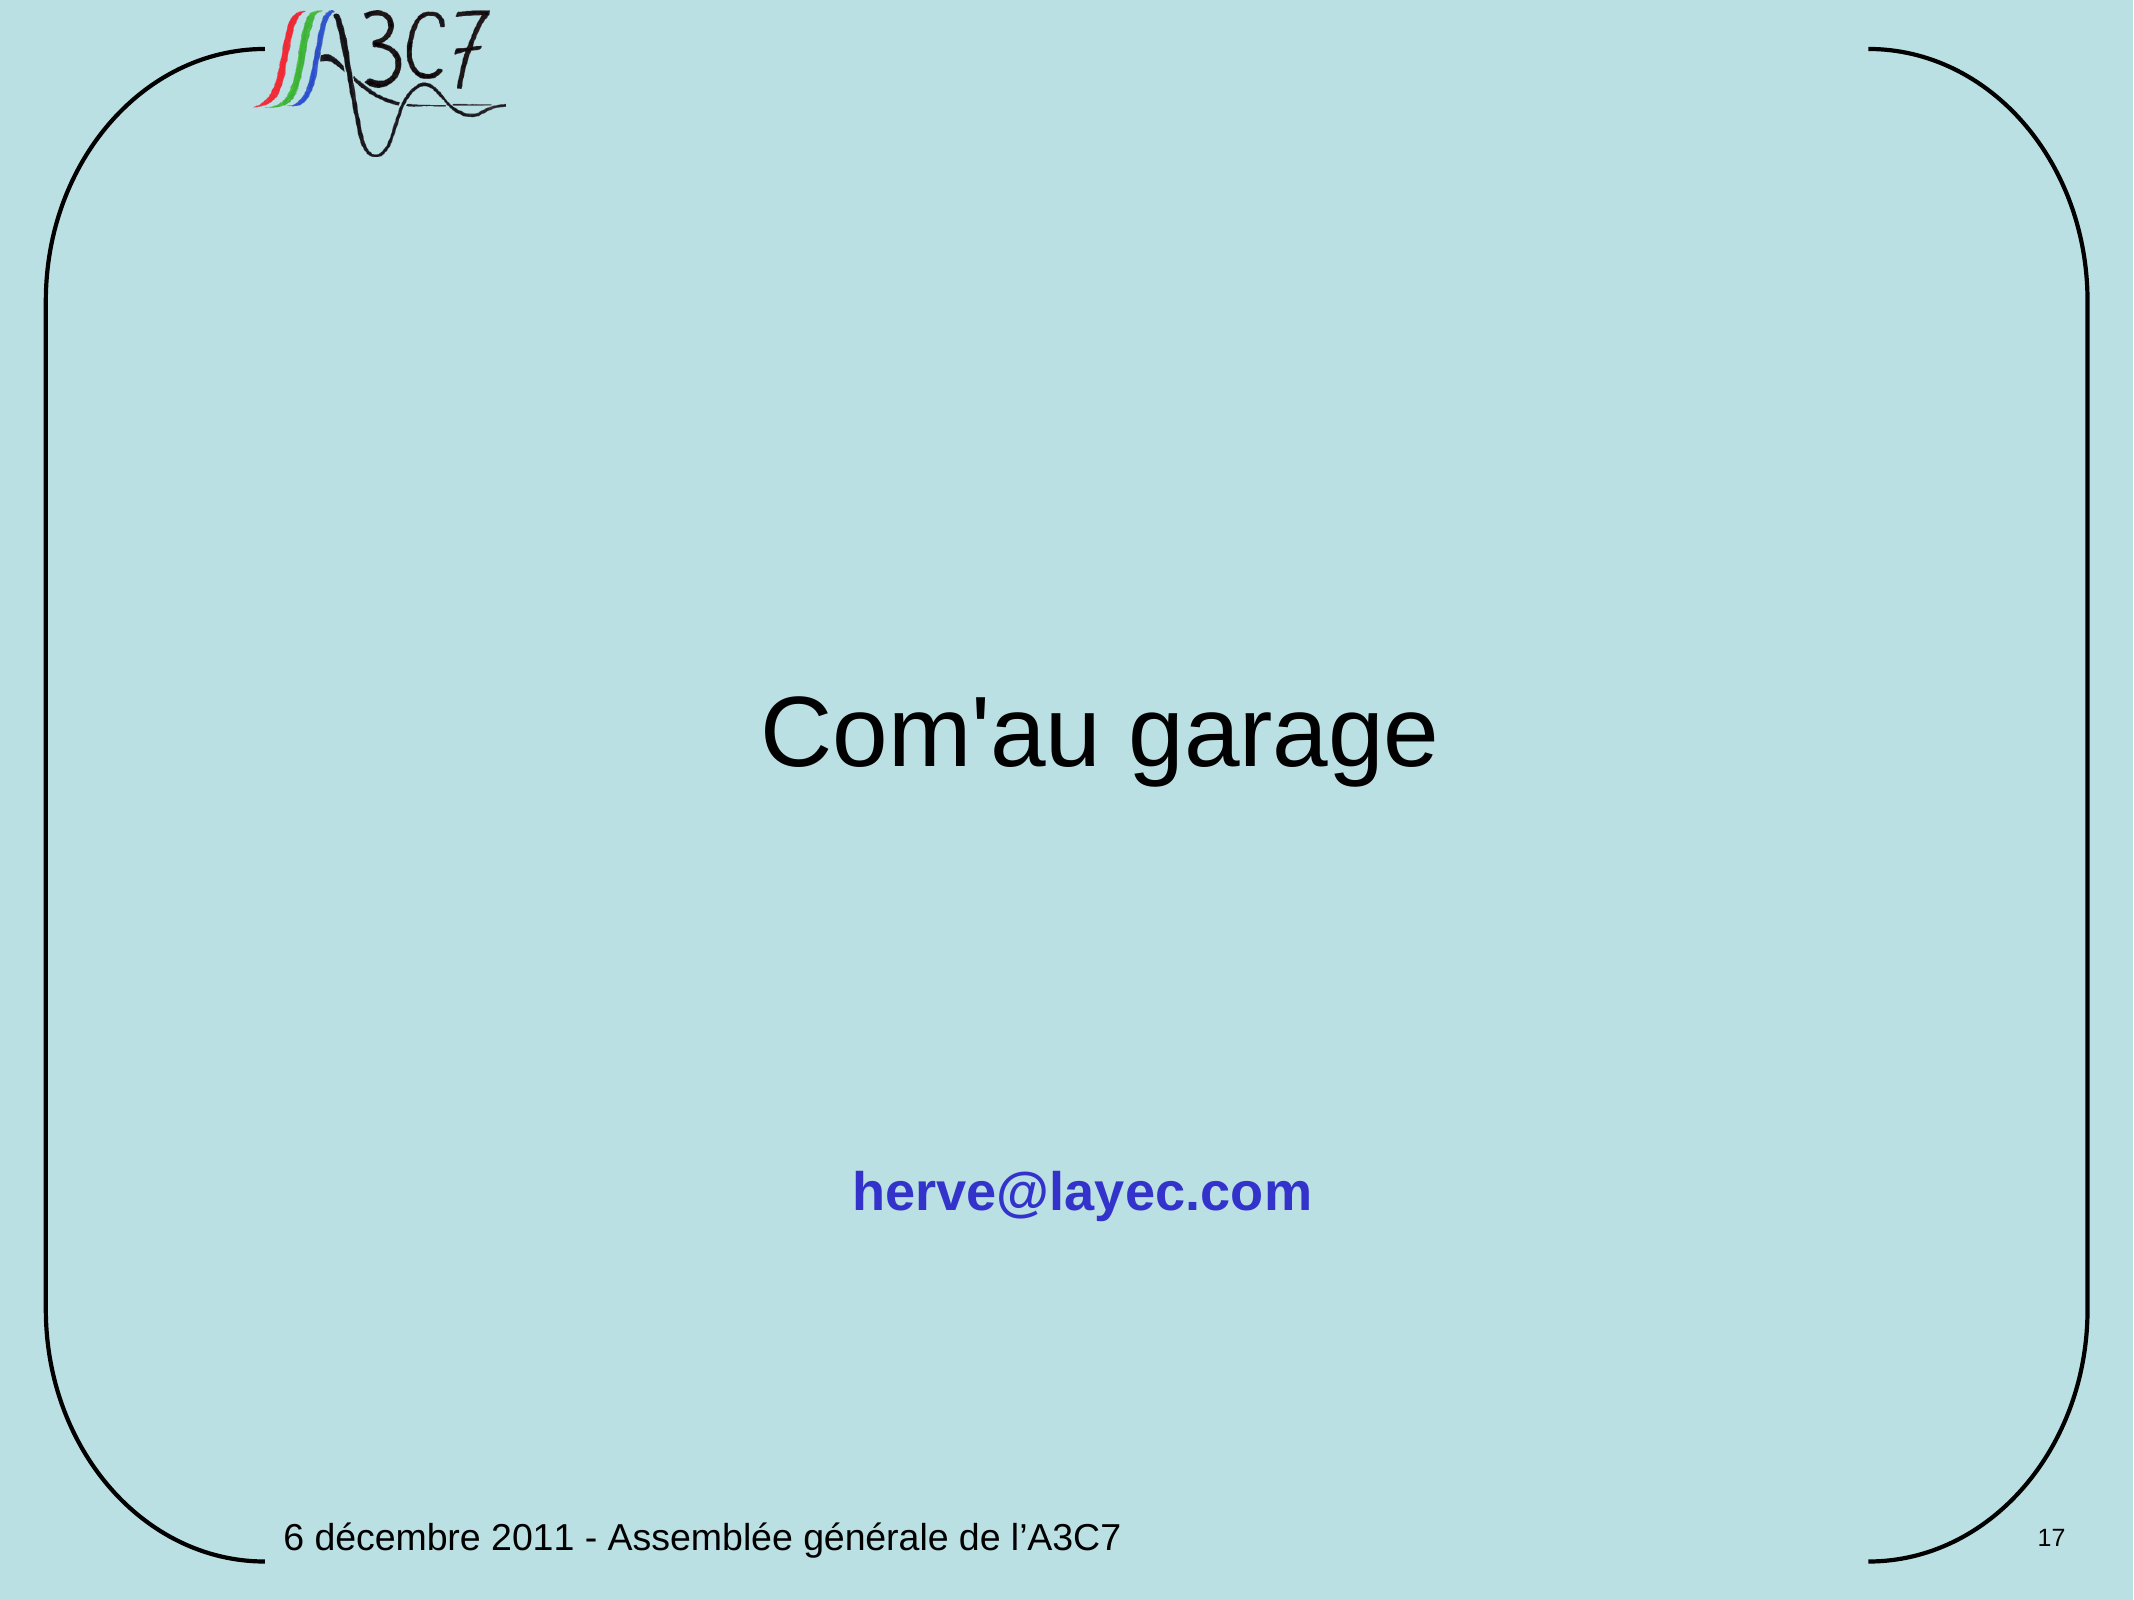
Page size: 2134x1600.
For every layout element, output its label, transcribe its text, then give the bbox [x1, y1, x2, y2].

picture [253, 10, 506, 157]
title Com'au garage [295, 658, 1887, 925]
text_box 6 décembre 2011 - Assemblée générale de l’A3C7 [274, 1512, 1131, 1558]
text_box herve@layec.com [345, 1156, 1821, 1236]
